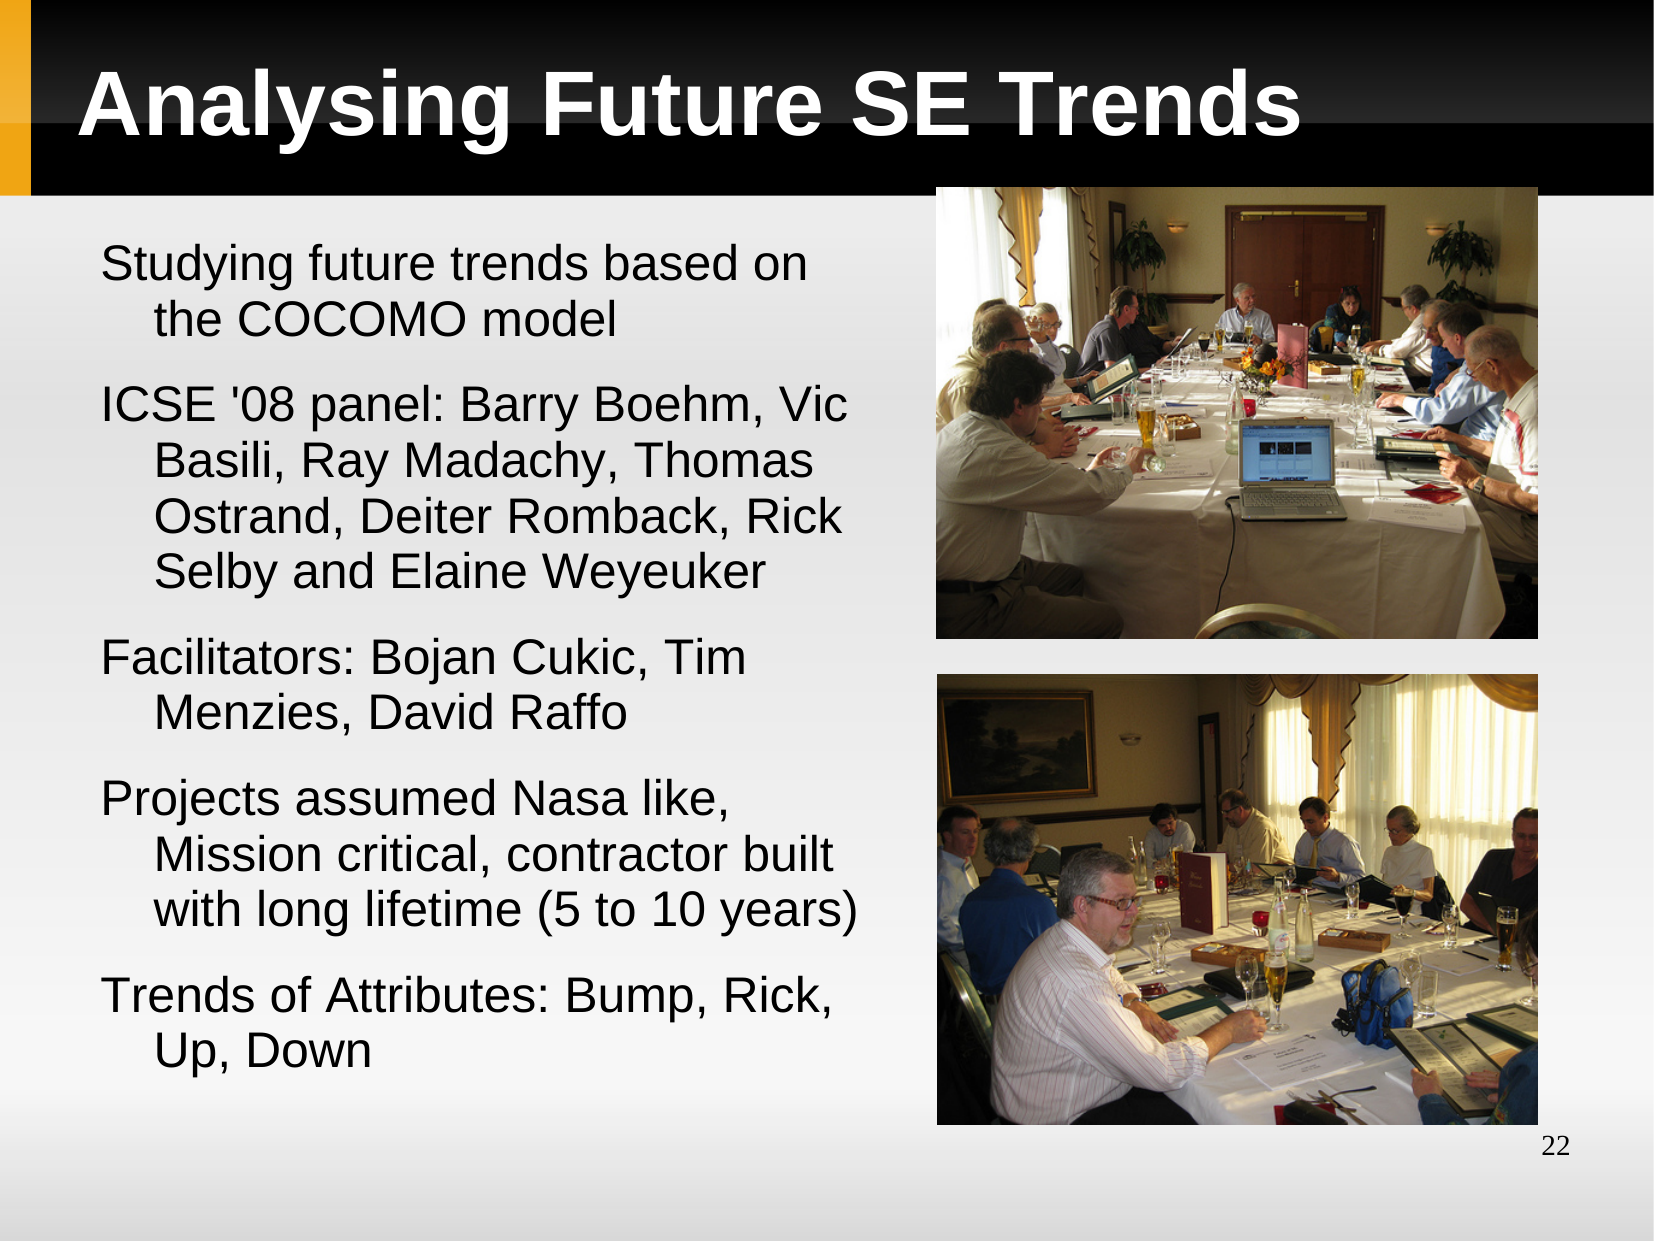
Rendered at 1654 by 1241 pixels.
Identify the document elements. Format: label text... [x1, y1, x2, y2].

list Studying future trends based on the COCOMO model ICSE '08 panel: Barry Boehm, Vic Basili, Ray Madachy, Thomas Ostrand, Deiter Romback, Rick Selby and Elaine Weyeuker Facilitators: Bojan Cukic, Tim Menzies, David Raffo Projects assumed Nasa like, Mission critical, contractor built with long lifetime (5 to 10 years) Trends of Attributes: Bump, Rick, Up, Down [82, 235, 889, 1135]
picture [0, 0, 1654, 1241]
title Analysing Future SE Trends [76, 7, 1565, 200]
